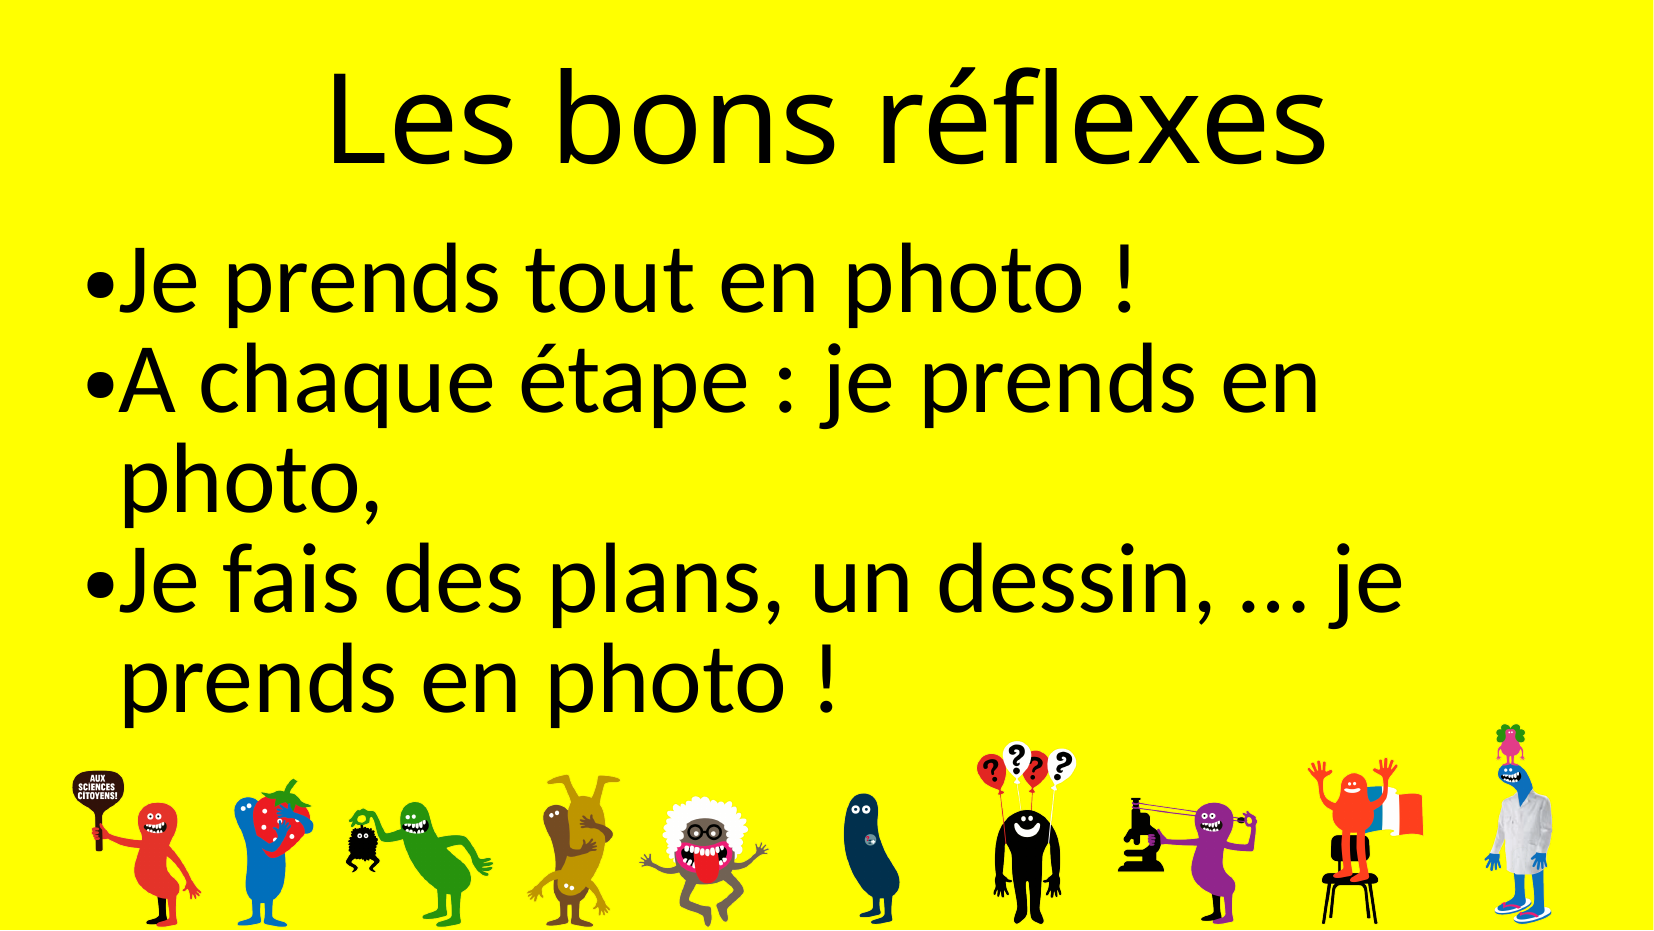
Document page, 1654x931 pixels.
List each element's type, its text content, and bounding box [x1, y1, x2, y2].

picture [64, 765, 778, 931]
subtitle Je prends tout en photo ! A chaque étape : je prends en photo, Je fais des plans, un dessin, … je prends en photo ! [82, 217, 1571, 758]
title Les bons réflexes [82, 28, 1571, 201]
picture [807, 721, 1589, 931]
